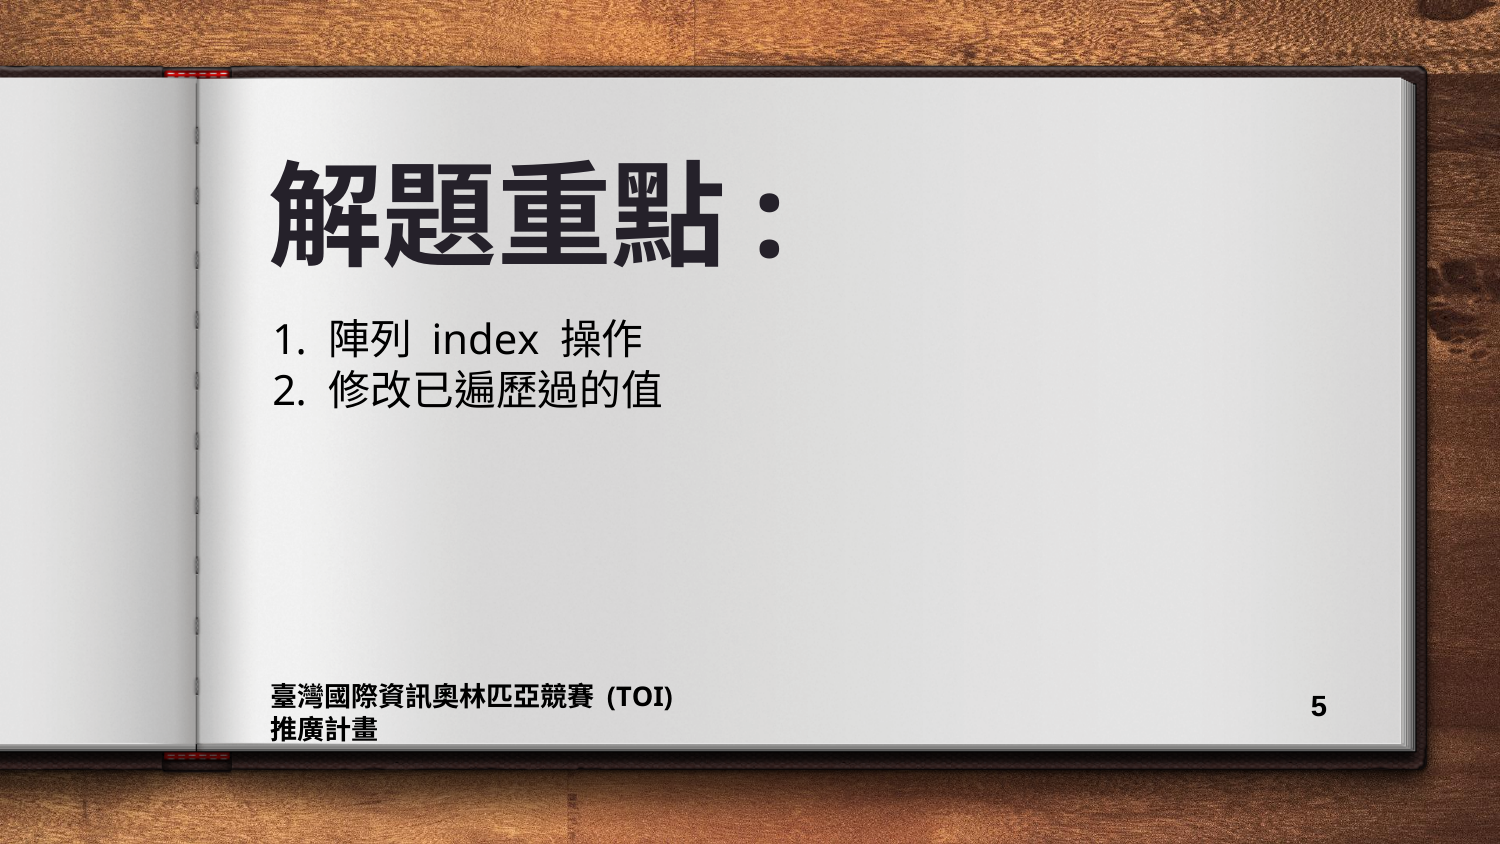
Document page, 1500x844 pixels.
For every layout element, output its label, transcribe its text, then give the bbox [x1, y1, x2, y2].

text_box 陣列 index 操作 修改已遍歷過的值 [257, 305, 1311, 422]
text_box 解題重點: [253, 105, 784, 296]
text_box 5 [1295, 672, 1386, 737]
